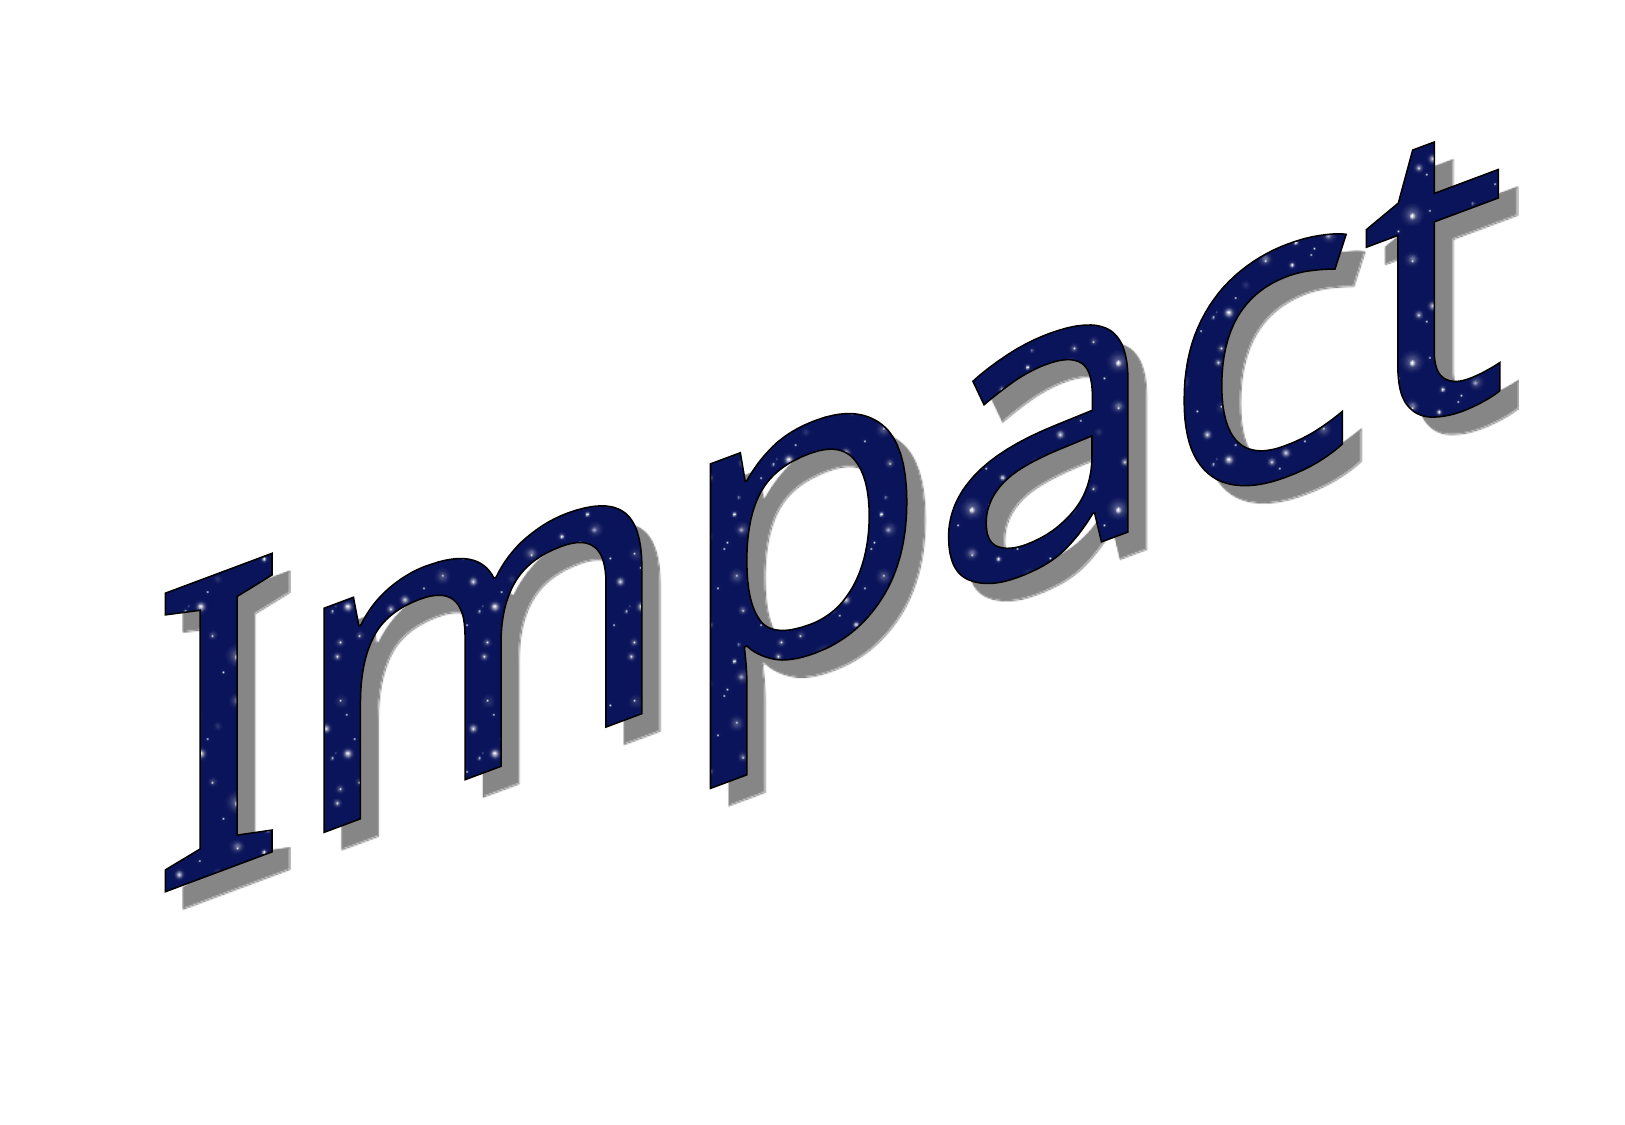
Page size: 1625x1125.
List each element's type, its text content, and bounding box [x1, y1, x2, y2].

text_box Impact [1366, 142, 1500, 418]
text_box Impact [165, 553, 273, 892]
text_box Impact [324, 505, 642, 833]
text_box Impact [1184, 233, 1347, 486]
text_box Impact [948, 324, 1128, 584]
text_box Impact [710, 413, 907, 789]
